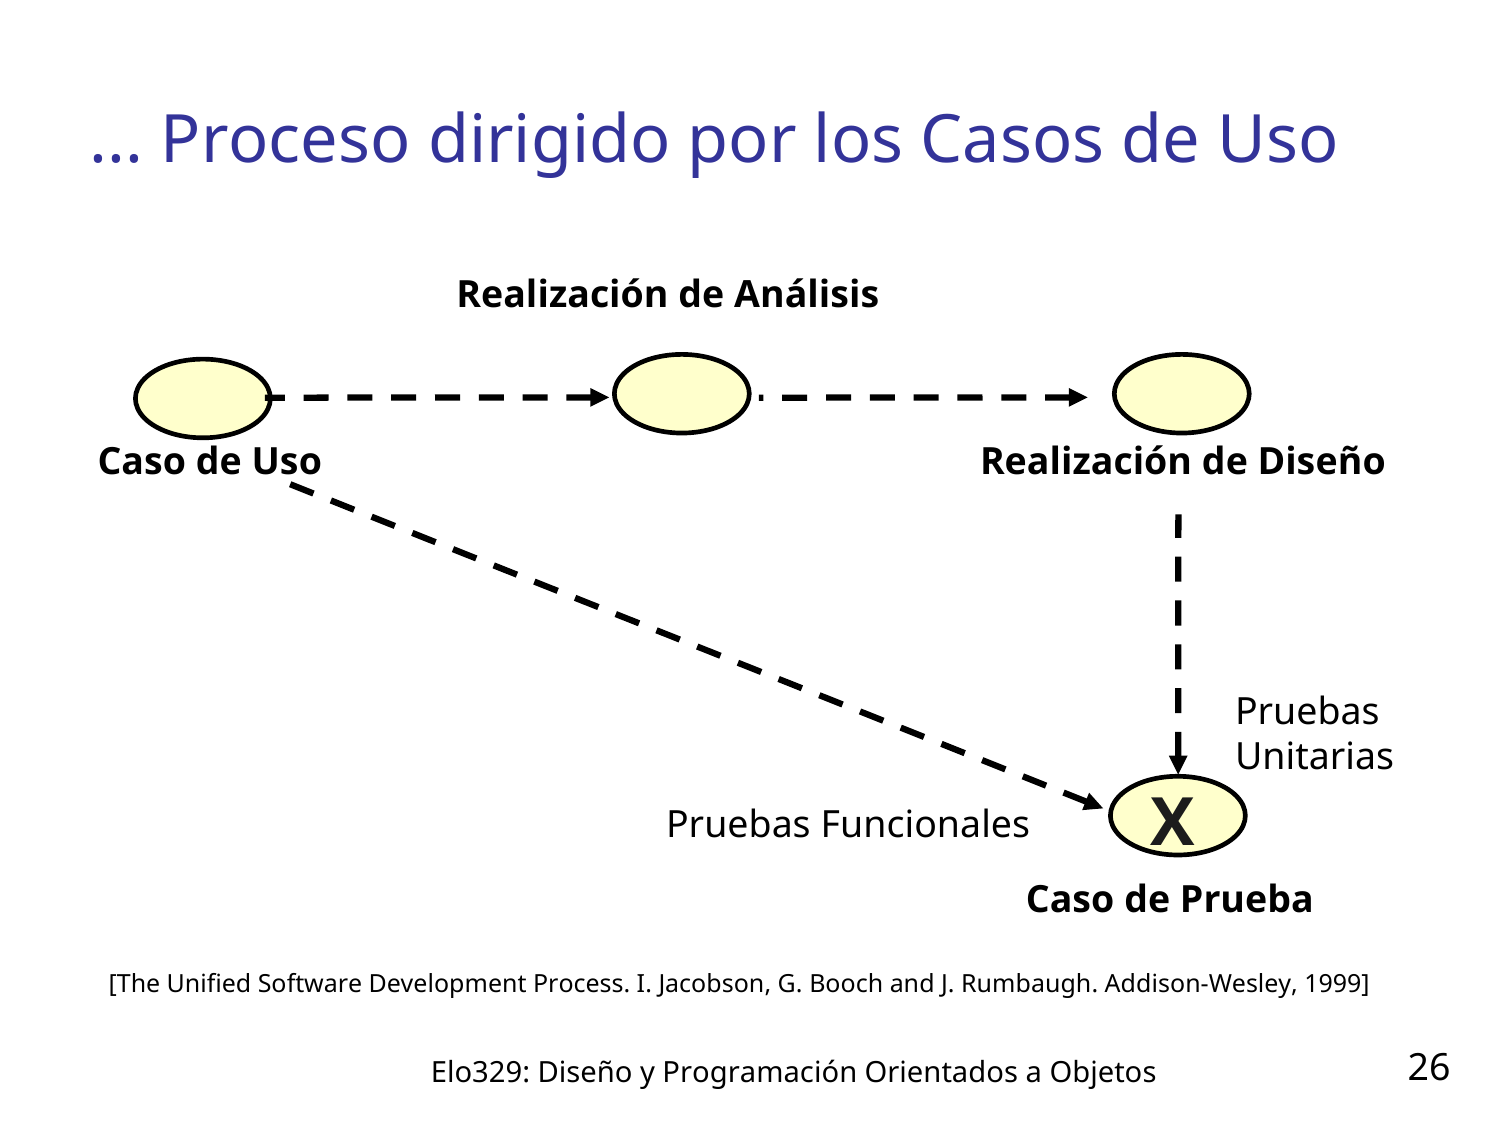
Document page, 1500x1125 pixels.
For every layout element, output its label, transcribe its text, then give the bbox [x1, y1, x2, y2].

text_box [135, 359, 271, 429]
text_box Pruebas Unitarias [1220, 679, 1410, 785]
text_box Caso de Prueba [1011, 866, 1330, 928]
text_box [The Unified Software Development Process. I. Jacobson, G. Booch and J. Rumbaugh. Addison-Wesley, 1999] [93, 960, 1394, 1006]
text_box [1114, 354, 1250, 434]
text_box Realización de Análisis [441, 262, 895, 323]
text_box Realización de Diseño [965, 429, 1402, 490]
text_box [1210, 781, 1246, 851]
title ... Proceso dirigido por los Casos de Uso [75, 10, 1426, 188]
text_box Pruebas Funcionales [651, 791, 1046, 853]
text_box Caso de Uso [82, 429, 337, 490]
text_box [614, 354, 750, 434]
text_box [1110, 785, 1135, 846]
text_box X [1135, 771, 1210, 867]
